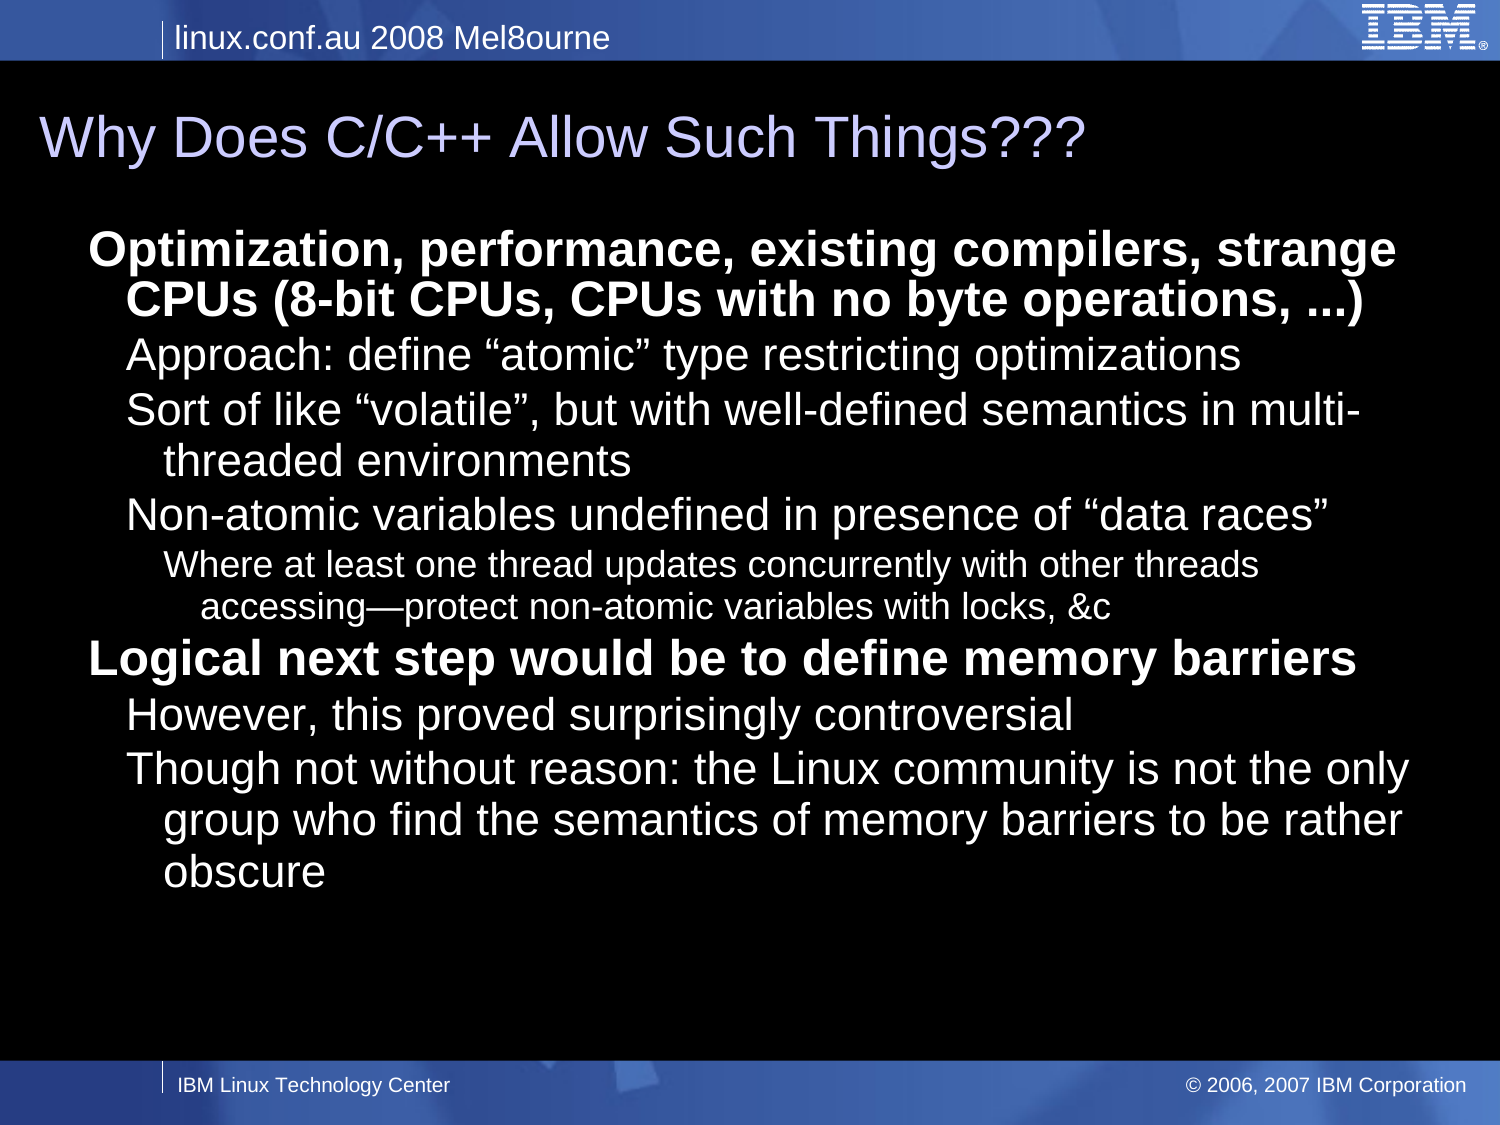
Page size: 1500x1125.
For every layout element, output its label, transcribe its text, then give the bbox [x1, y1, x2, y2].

title Why Does C/C++ Allow Such Things??? [25, 94, 1378, 177]
list Optimization, performance, existing compilers, strange CPUs (8-bit CPUs, CPUs with no byte operations, ...) Approach: define “atomic” type restricting optimizations Sort of like “volatile”, but with well-defined semantics in multi-threaded environments Non-atomic variables undefined in presence of “data races” Where at least one thread updates concurrently with other threads accessing—protect non-atomic variables with locks, &c Logical next step would be to define memory barriers However, this proved surprisingly controversial Though not without reason: the Linux community is not the only group who find the semantics of memory barriers to be rather obscure [73, 218, 1438, 1061]
picture [0, 1061, 1500, 1125]
picture [0, 0, 1500, 60]
